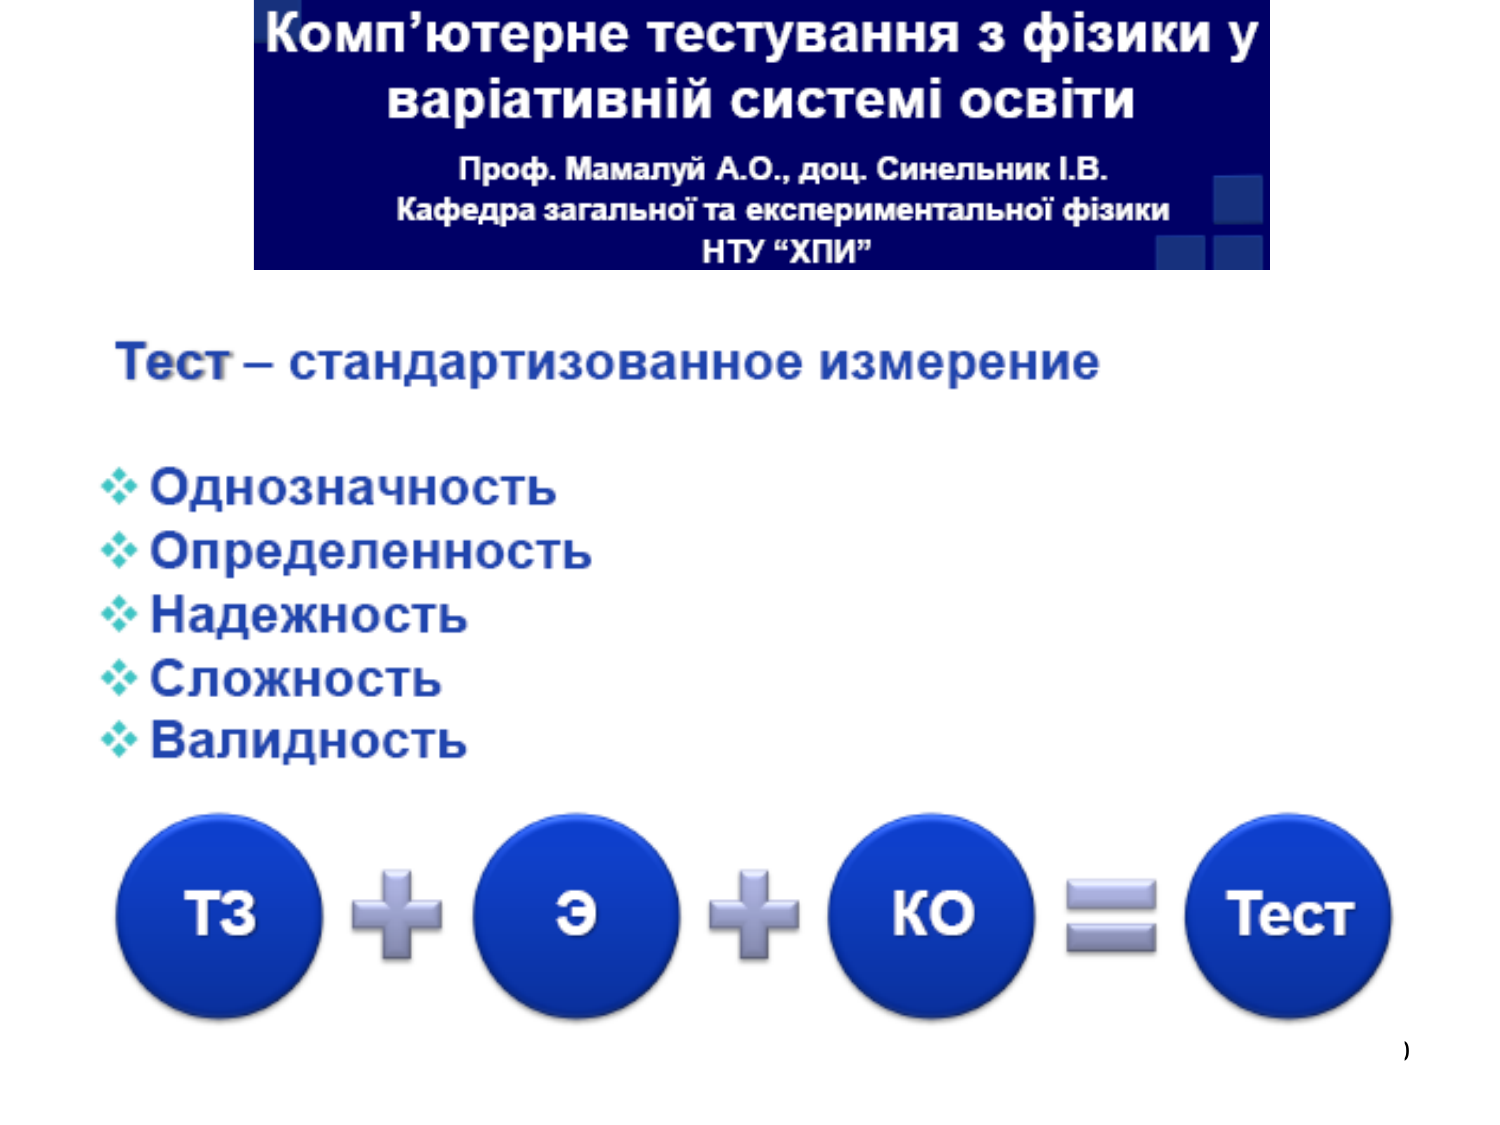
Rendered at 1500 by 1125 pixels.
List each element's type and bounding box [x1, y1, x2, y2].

picture [253, 0, 1270, 270]
picture [76, 302, 1405, 1064]
